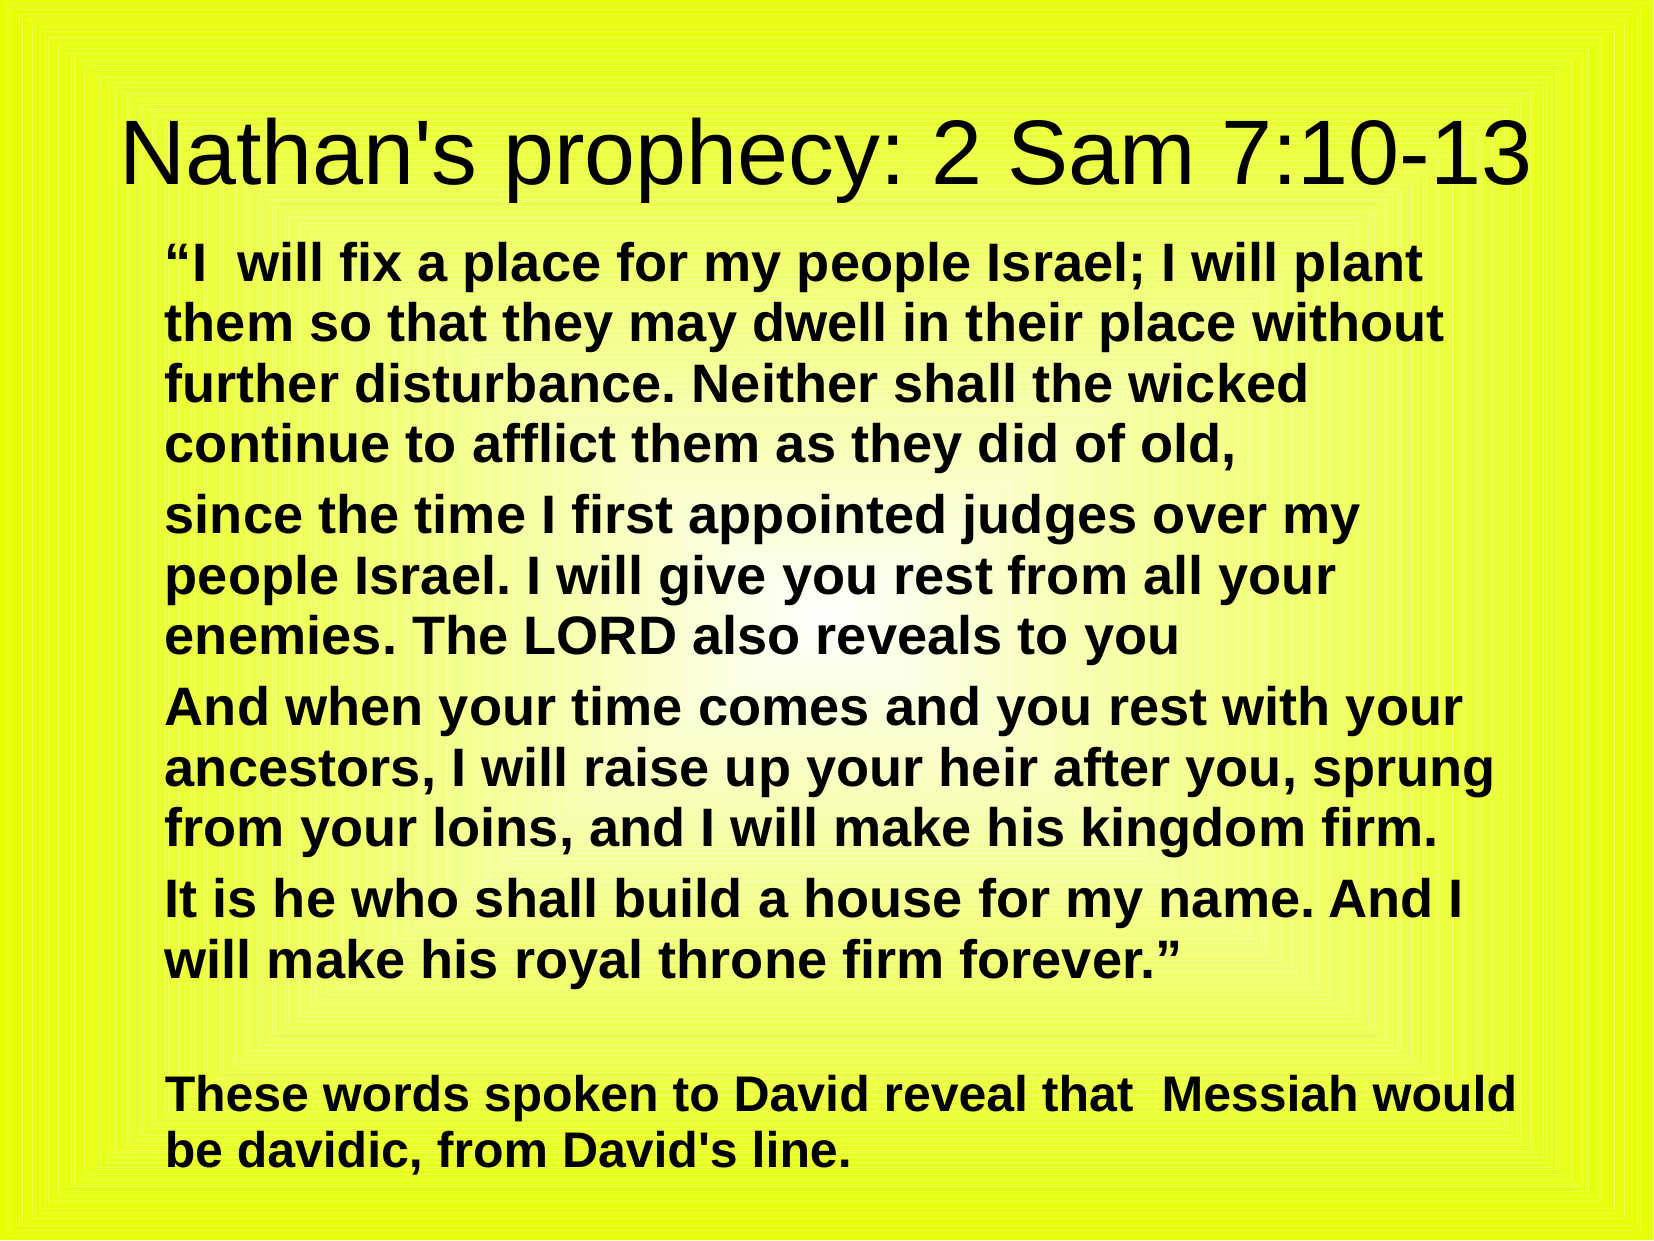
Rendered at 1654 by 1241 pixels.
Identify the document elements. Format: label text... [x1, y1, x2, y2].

title Nathan's prophecy: 2 Sam 7:10-13 [82, 56, 1571, 250]
text_box “I will fix a place for my people Israel; I will plant them so that they may dwell in their place without further disturbance. Neither shall the wicked continue to afflict them as they did of old, since the time I first appointed judges over my people Israel. I will give you rest from all your enemies. The LORD also reveals to you And when your time comes and you rest with your ancestors, I will raise up your heir after you, sprung from your loins, and I will make his kingdom firm. It is he who shall build a house for my name. And I will make his royal throne firm forever.” These words spoken to David reveal that Messiah would be davidic, from David's line. [150, 225, 1538, 1207]
text_box “I will fix a place for my people Israel; I will plant them so that they may dwell in their place without further disturbance. Neither shall the wicked continue to afflict them as they did of old, since the time I first appointed judges over my people Israel. I will give you rest from all your enemies. The LORD also reveals to you And when your time comes and you rest with your ancestors, I will raise up your heir after you, sprung from your loins, and I will make his kingdom firm. It is he who shall build a house for my name. And I will make his royal throne firm forever.” These words spoken to David reveal that Messiah would be davidic, from David's line. [163, 225, 1513, 1121]
